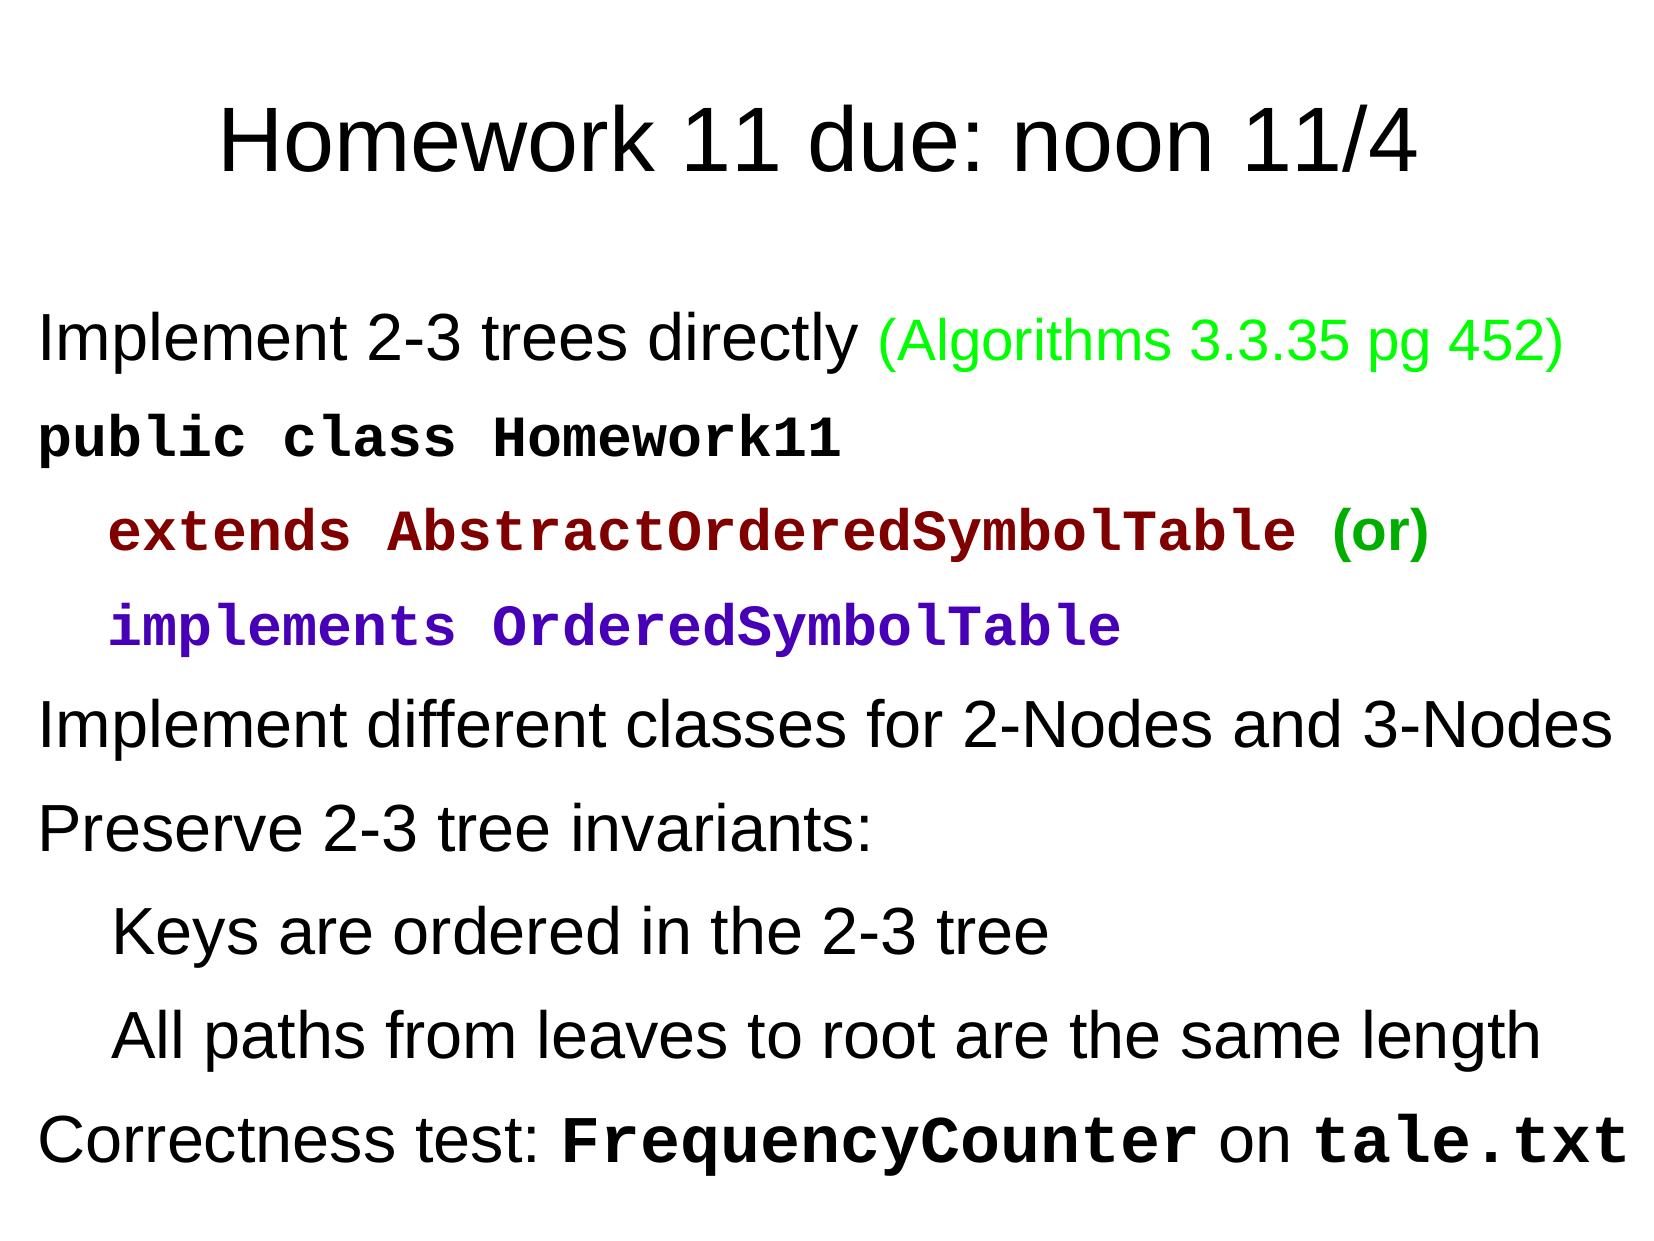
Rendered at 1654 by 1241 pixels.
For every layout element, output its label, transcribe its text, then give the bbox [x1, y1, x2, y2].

list Implement 2-3 trees directly (Algorithms 3.3.35 pg 452) public class Homework11 extends AbstractOrderedSymbolTable (or) implements OrderedSymbolTable Implement different classes for 2-Nodes and 3-Nodes Preserve 2-3 tree invariants: Keys are ordered in the 2-3 tree All paths from leaves to root are the same length Correctness test: FrequencyCounter on tale.txt [37, 295, 1654, 1178]
title Homework 11 due: noon 11/4 [75, 37, 1563, 245]
